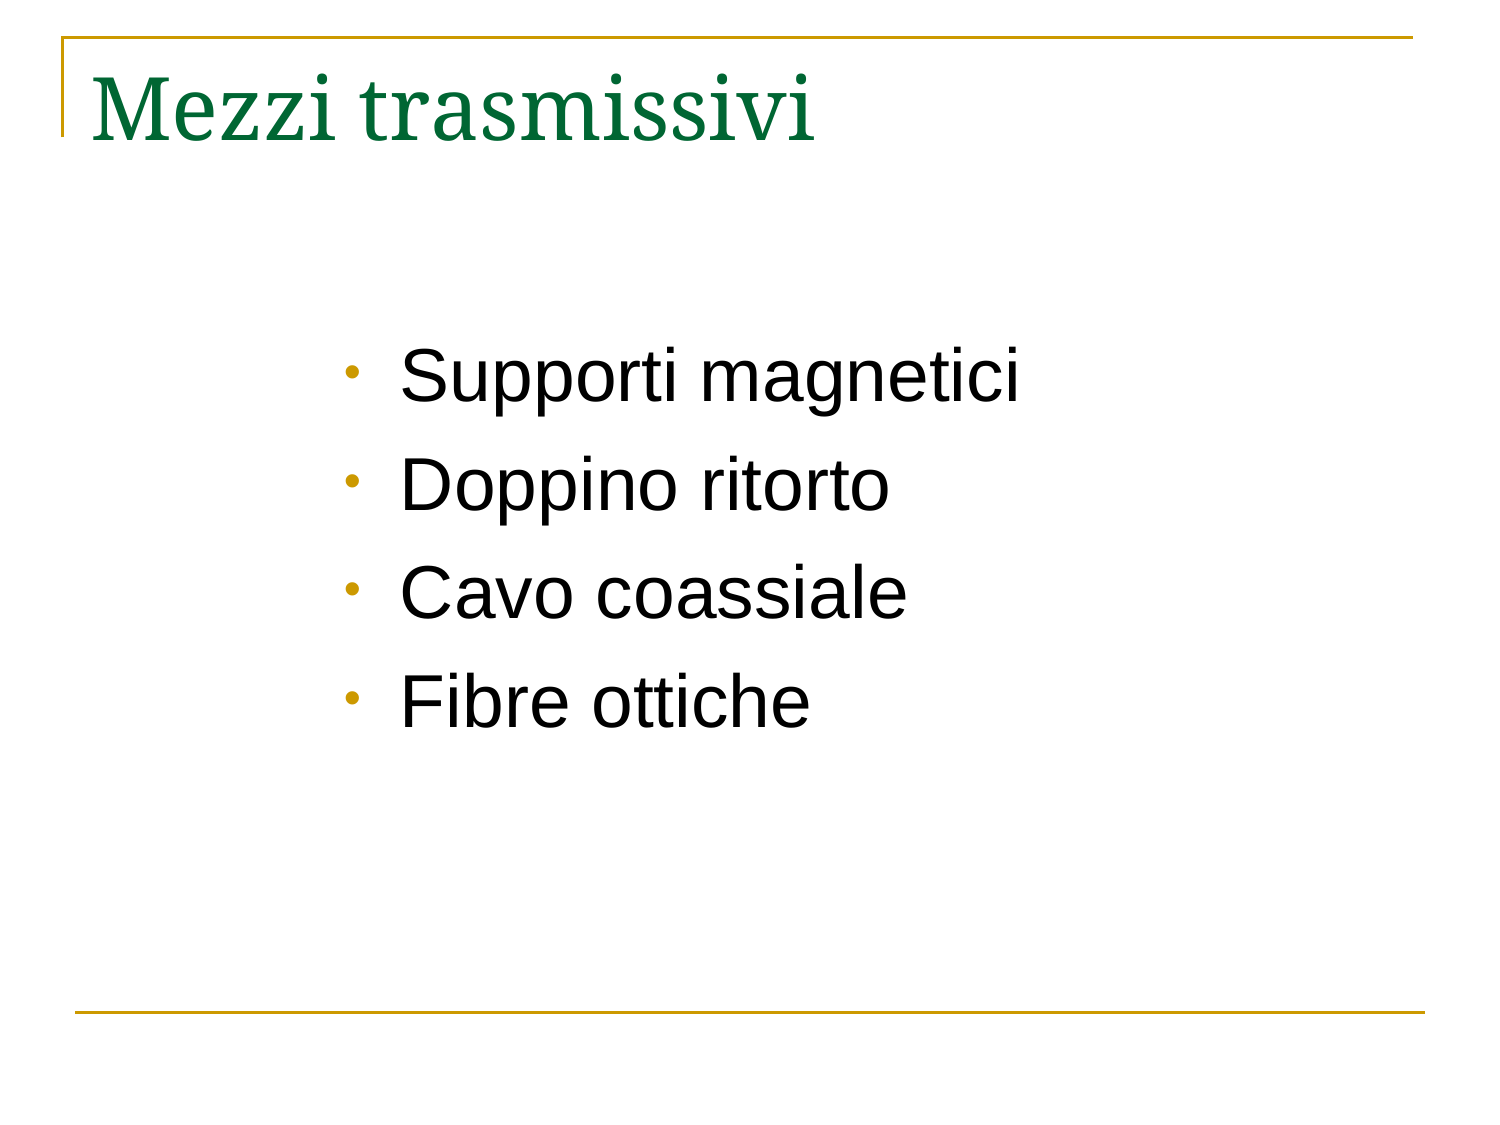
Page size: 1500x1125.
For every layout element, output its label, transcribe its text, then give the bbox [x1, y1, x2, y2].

list Supporti magnetici Doppino ritorto Cavo coassiale Fibre ottiche [328, 318, 1500, 1075]
title Mezzi trasmissivi [75, 45, 1426, 233]
